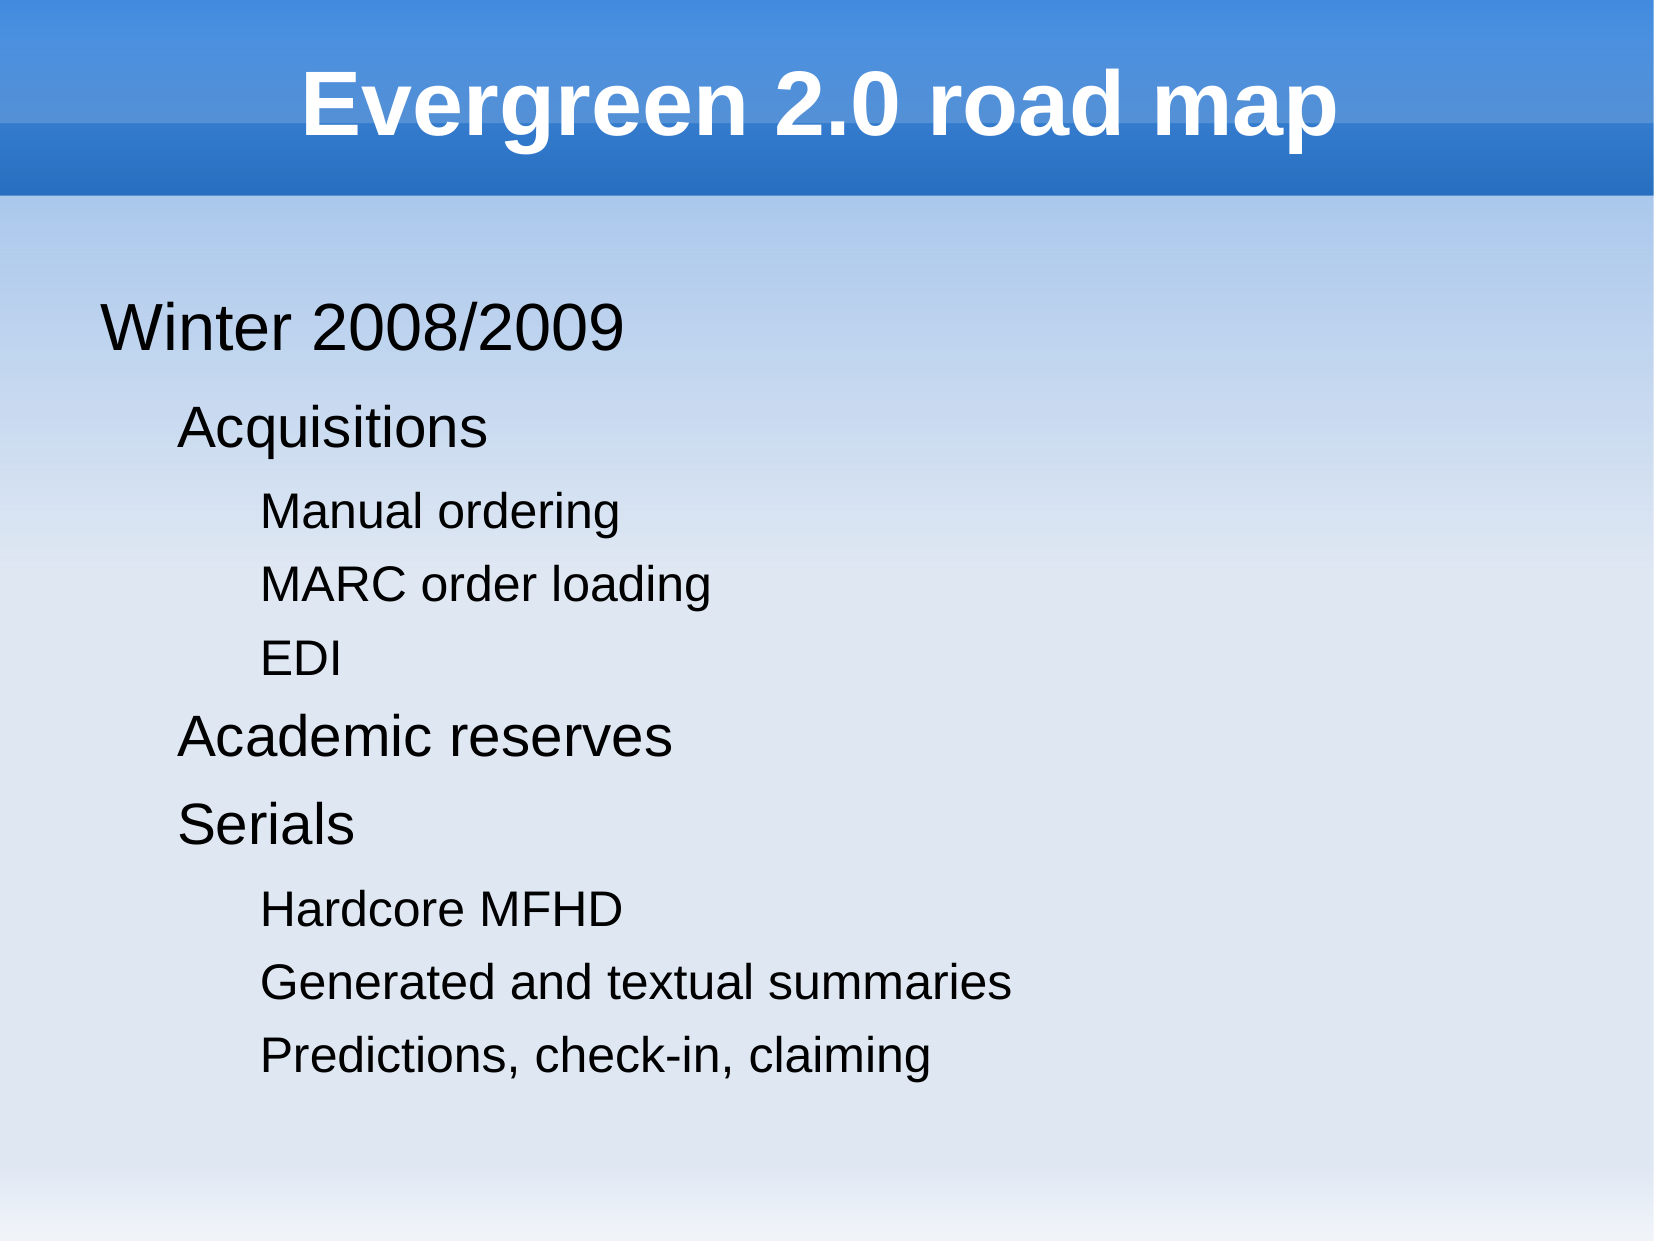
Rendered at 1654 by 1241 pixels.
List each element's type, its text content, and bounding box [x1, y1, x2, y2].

title Evergreen 2.0 road map [76, 0, 1565, 208]
picture [0, 0, 1654, 1241]
list Winter 2008/2009 Acquisitions Manual ordering MARC order loading EDI Academic reserves Serials Hardcore MFHD Generated and textual summaries Predictions, check-in, claiming [82, 290, 1571, 1094]
